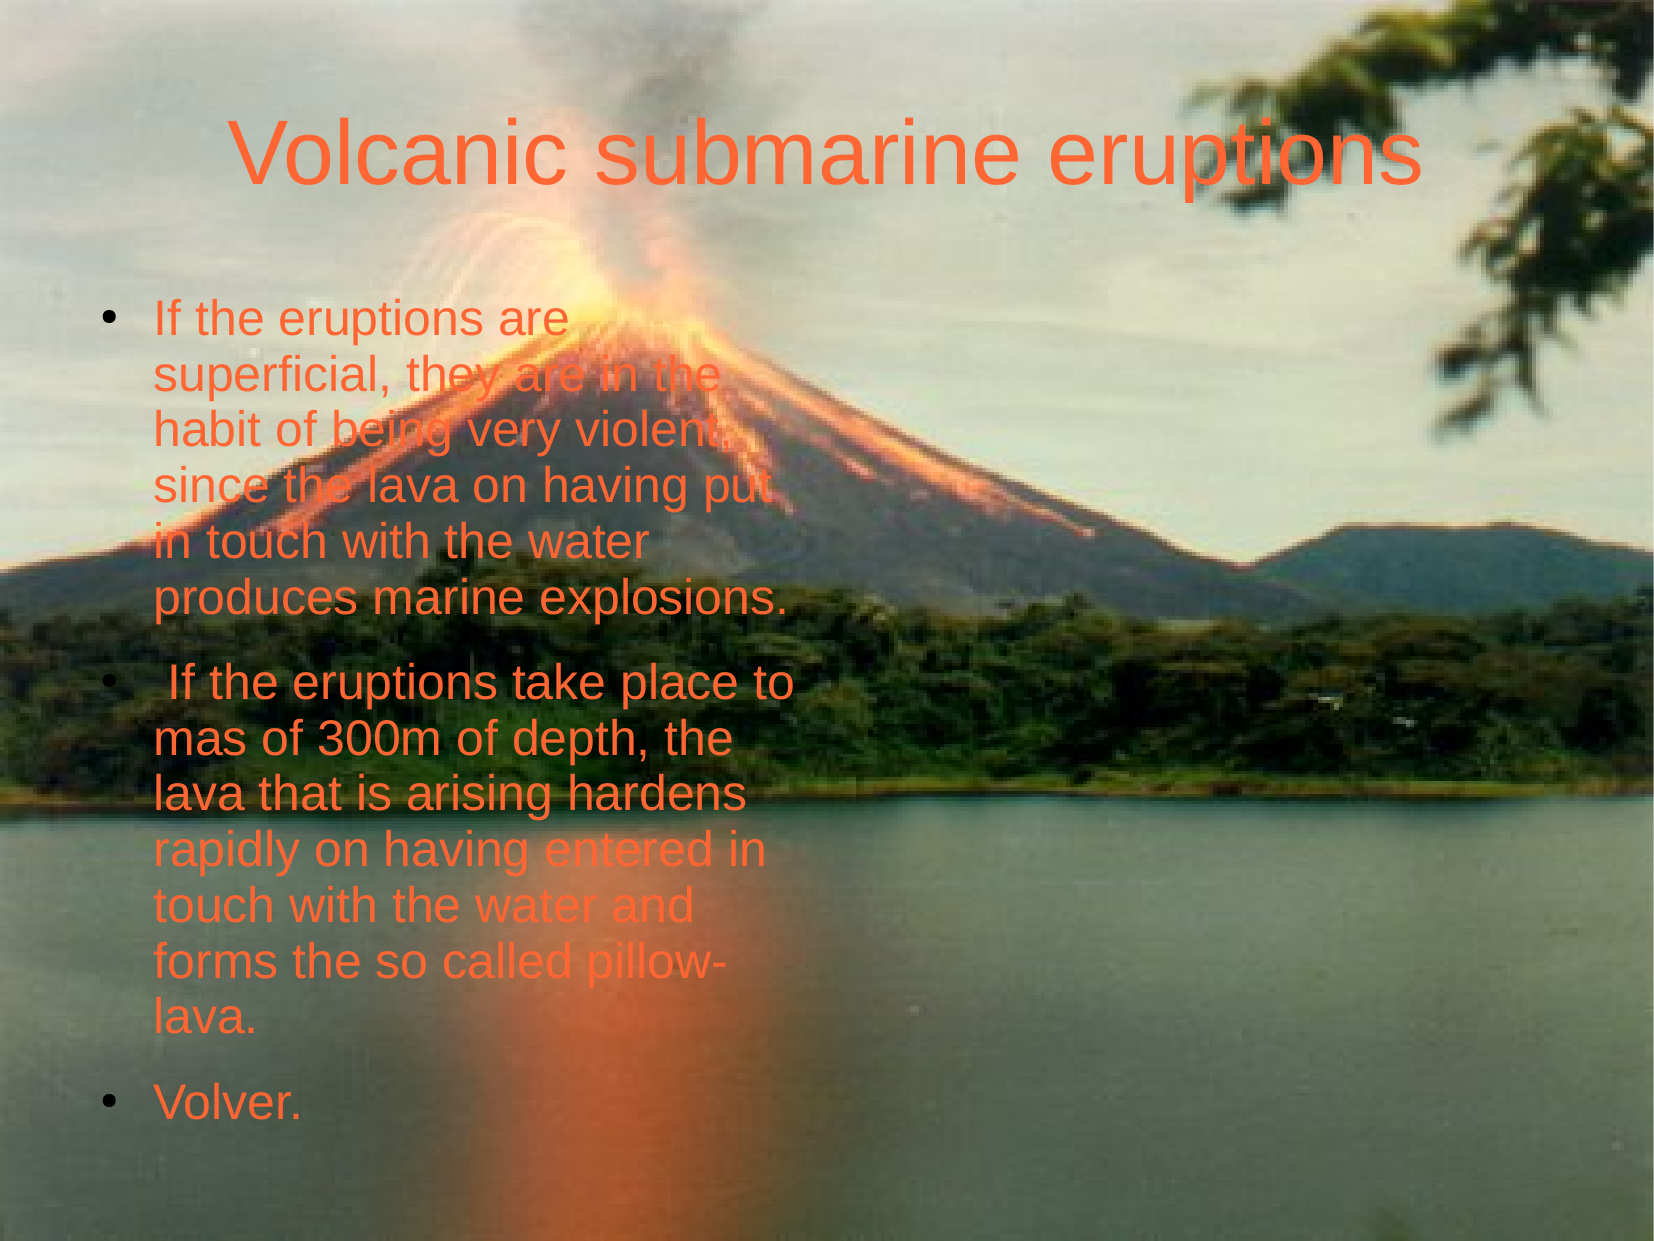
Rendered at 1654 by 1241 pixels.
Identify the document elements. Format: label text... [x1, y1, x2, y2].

list If the eruptions are superficial, they are in the habit of being very violent, since the lava on having put in touch with the water produces marine explosions. If the eruptions take place to mas of 300m of depth, the lava that is arising hardens rapidly on having entered in touch with the water and forms the so called pillow-lava. Volver. [82, 290, 809, 1130]
picture [0, 0, 1654, 1241]
title Volcanic submarine eruptions [82, 49, 1571, 257]
